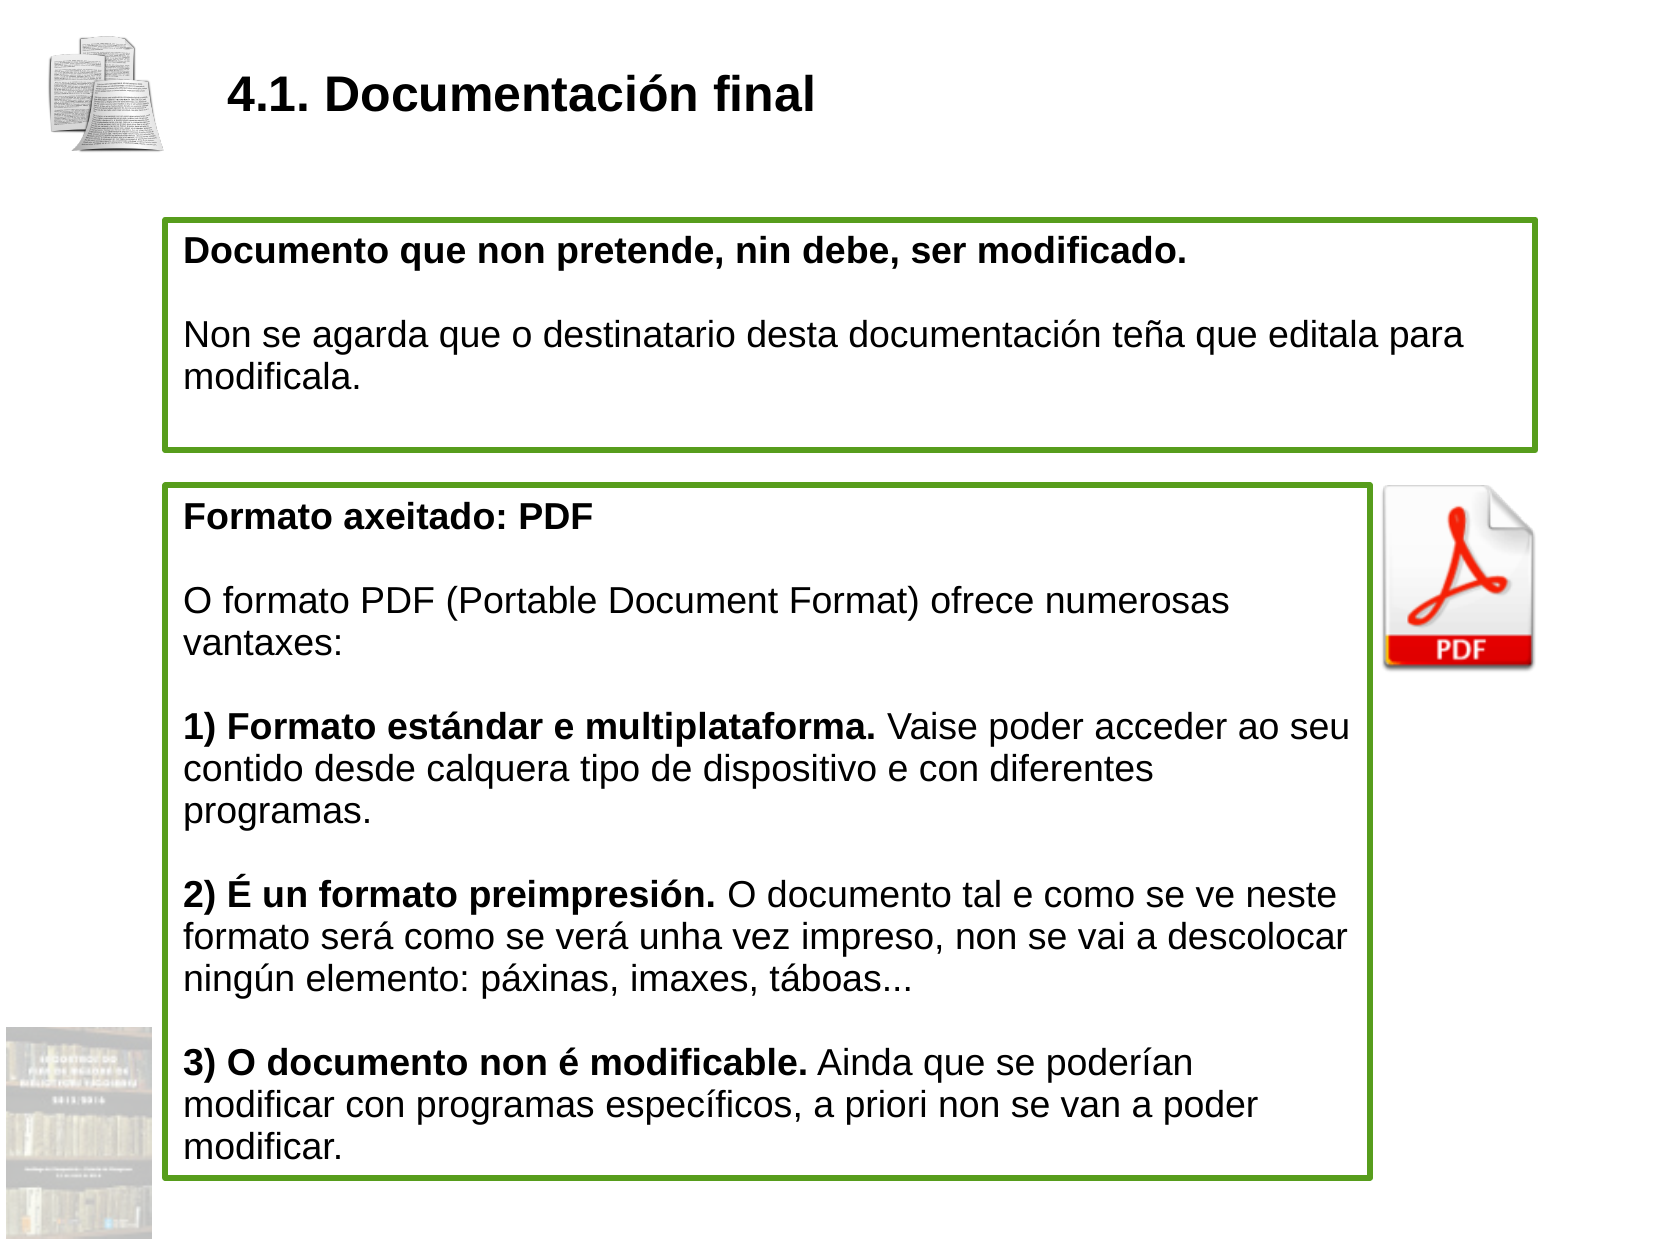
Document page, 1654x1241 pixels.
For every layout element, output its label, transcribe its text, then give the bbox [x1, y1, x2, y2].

text_box Documento que non pretende, nin debe, ser modificado. Non se agarda que o destinatario desta documentación teña que editala para modificala. [165, 219, 1536, 451]
text_box 4.1. Documentación final [212, 59, 1075, 130]
picture [1370, 485, 1558, 674]
picture [6, 1027, 152, 1239]
picture [47, 35, 166, 154]
text_box Formato axeitado: PDF O formato PDF (Portable Document Format) ofrece numerosas vantaxes: 1) Formato estándar e multiplataforma. Vaise poder acceder ao seu contido desde calquera tipo de dispositivo e con diferentes programas. 2) É un formato preimpresión. O documento tal e como se ve neste formato será como se verá unha vez impreso, non se vai a descolocar ningún elemento: páxinas, imaxes, táboas... 3) O documento non é modificable. Ainda que se poderían modificar con programas específicos, a priori non se van a poder modificar. [165, 485, 1371, 1178]
